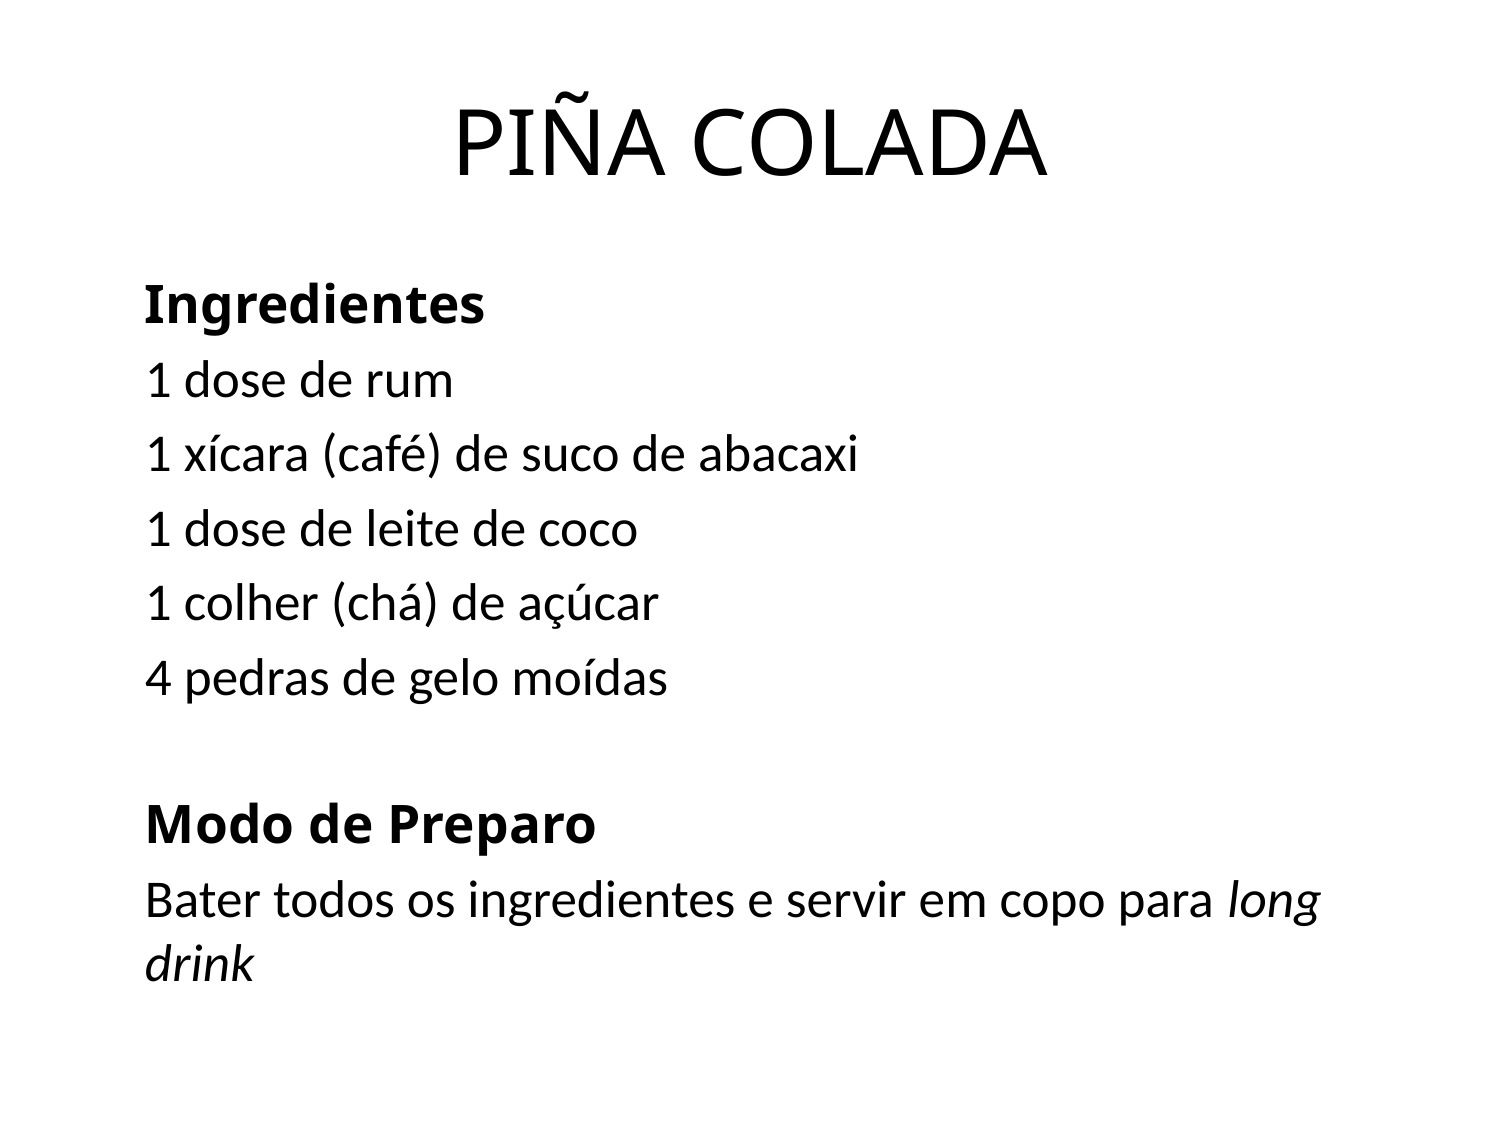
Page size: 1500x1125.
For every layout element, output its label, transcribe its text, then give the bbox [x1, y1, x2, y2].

title PIÑA COLADA [75, 45, 1425, 233]
list Ingredientes 1 dose de rum 1 xícara (café) de suco de abacaxi 1 dose de leite de coco 1 colher (chá) de açúcar 4 pedras de gelo moídas Modo de Preparo Bater todos os ingredientes e servir em copo para long drink [75, 262, 1425, 1005]
